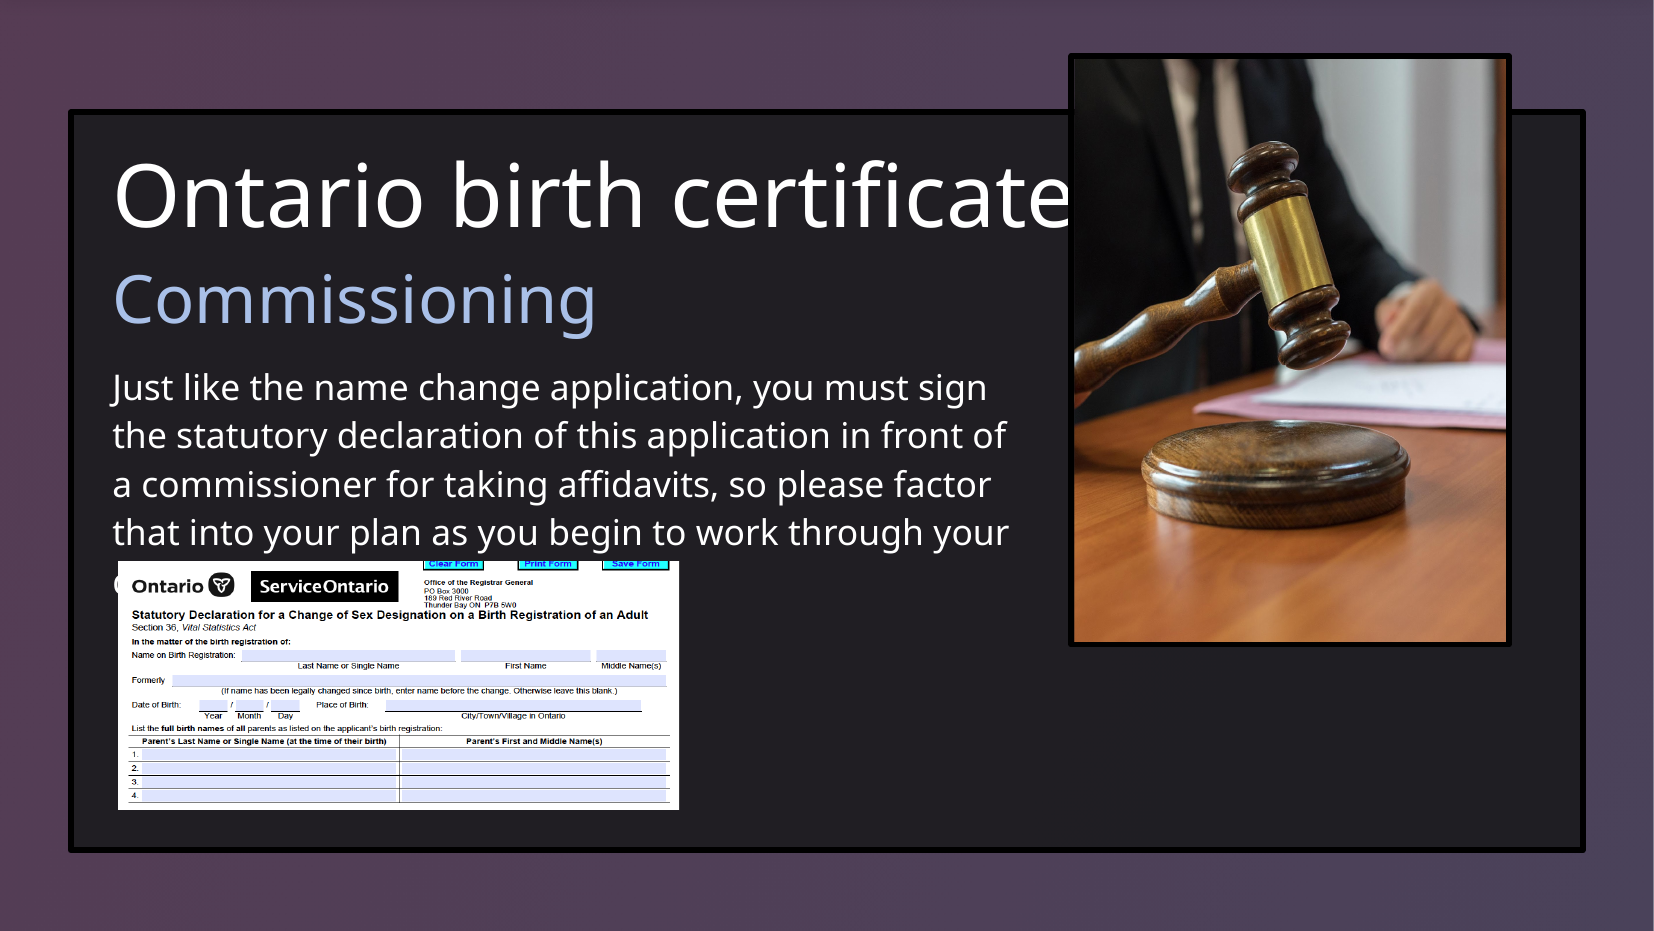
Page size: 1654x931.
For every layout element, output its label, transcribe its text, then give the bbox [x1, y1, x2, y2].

picture [0, 0, 1654, 931]
text_box [70, 112, 1583, 851]
title Commissioning [112, 251, 1068, 343]
title Ontario birth certificates [112, 141, 1068, 247]
text_box Just like the name change application, you must sign the statutory declaration of this application in front of a commissioner for taking affidavits, so please factor that into your plan as you begin to work through your documents. [112, 362, 1034, 650]
